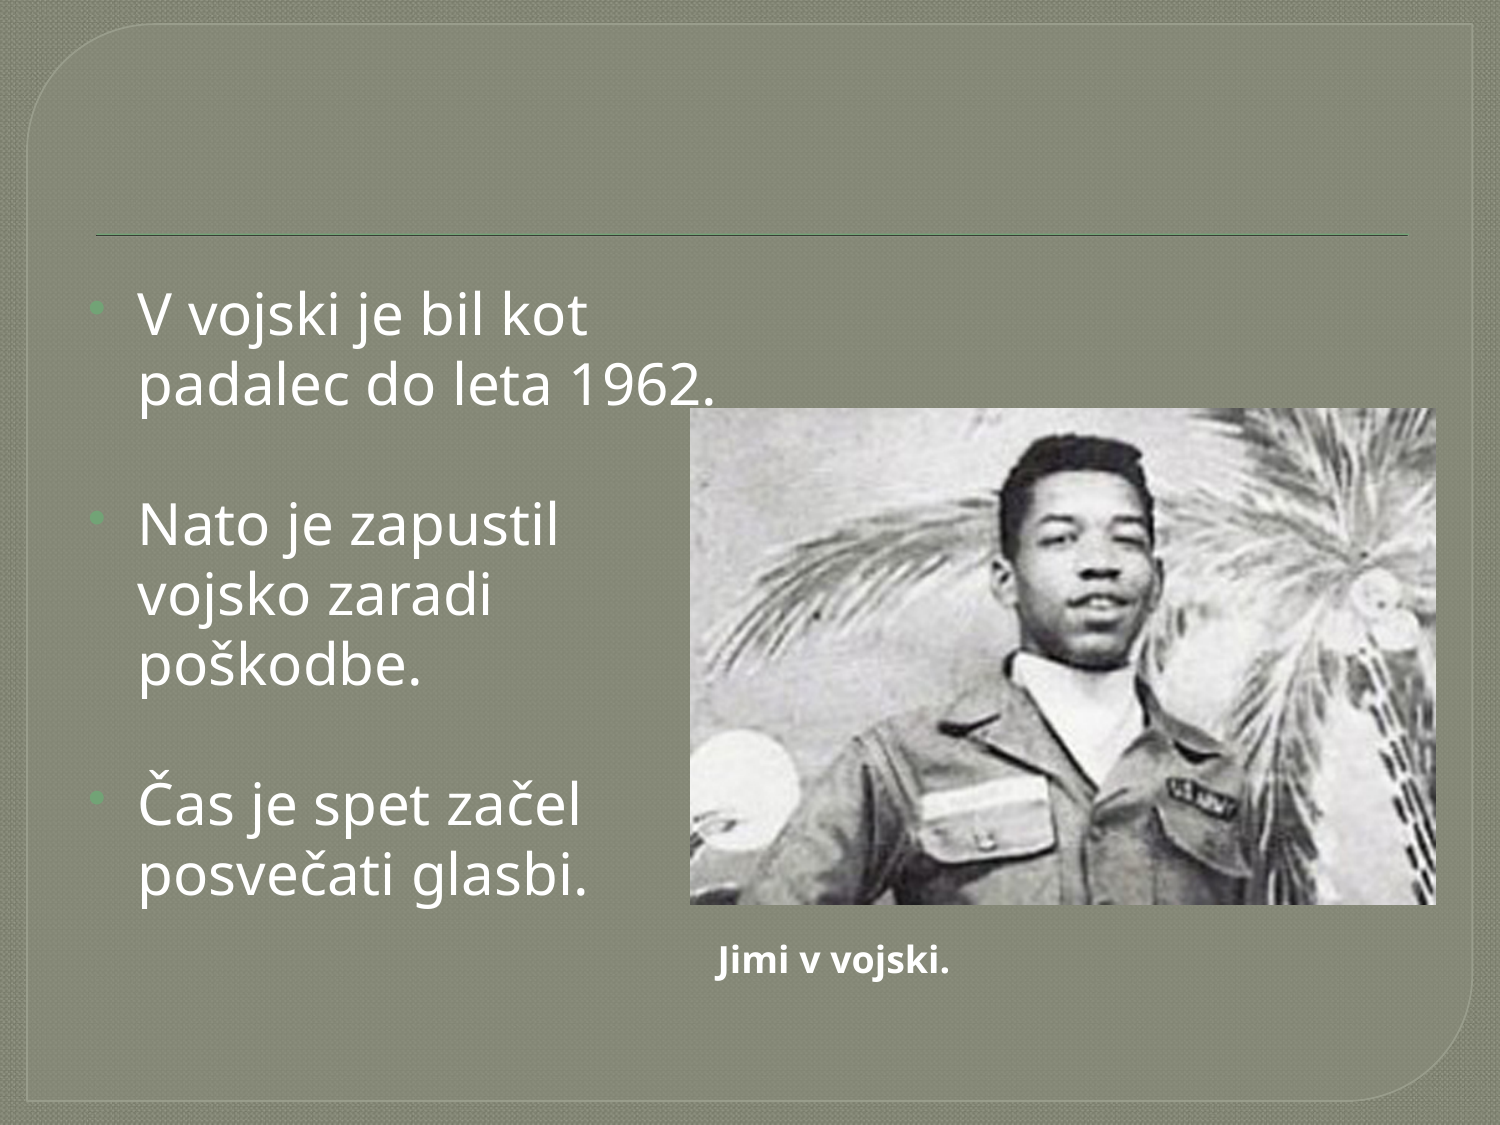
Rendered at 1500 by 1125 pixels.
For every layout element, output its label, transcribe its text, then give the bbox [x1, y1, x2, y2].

list V vojski je bil kot padalec do leta 1962. Nato je zapustil vojsko zaradi poškodbe. Čas je spet začel posvečati glasbi. [75, 270, 738, 1013]
text_box Jimi v vojski. [702, 928, 1400, 989]
picture [0, 0, 1500, 1125]
